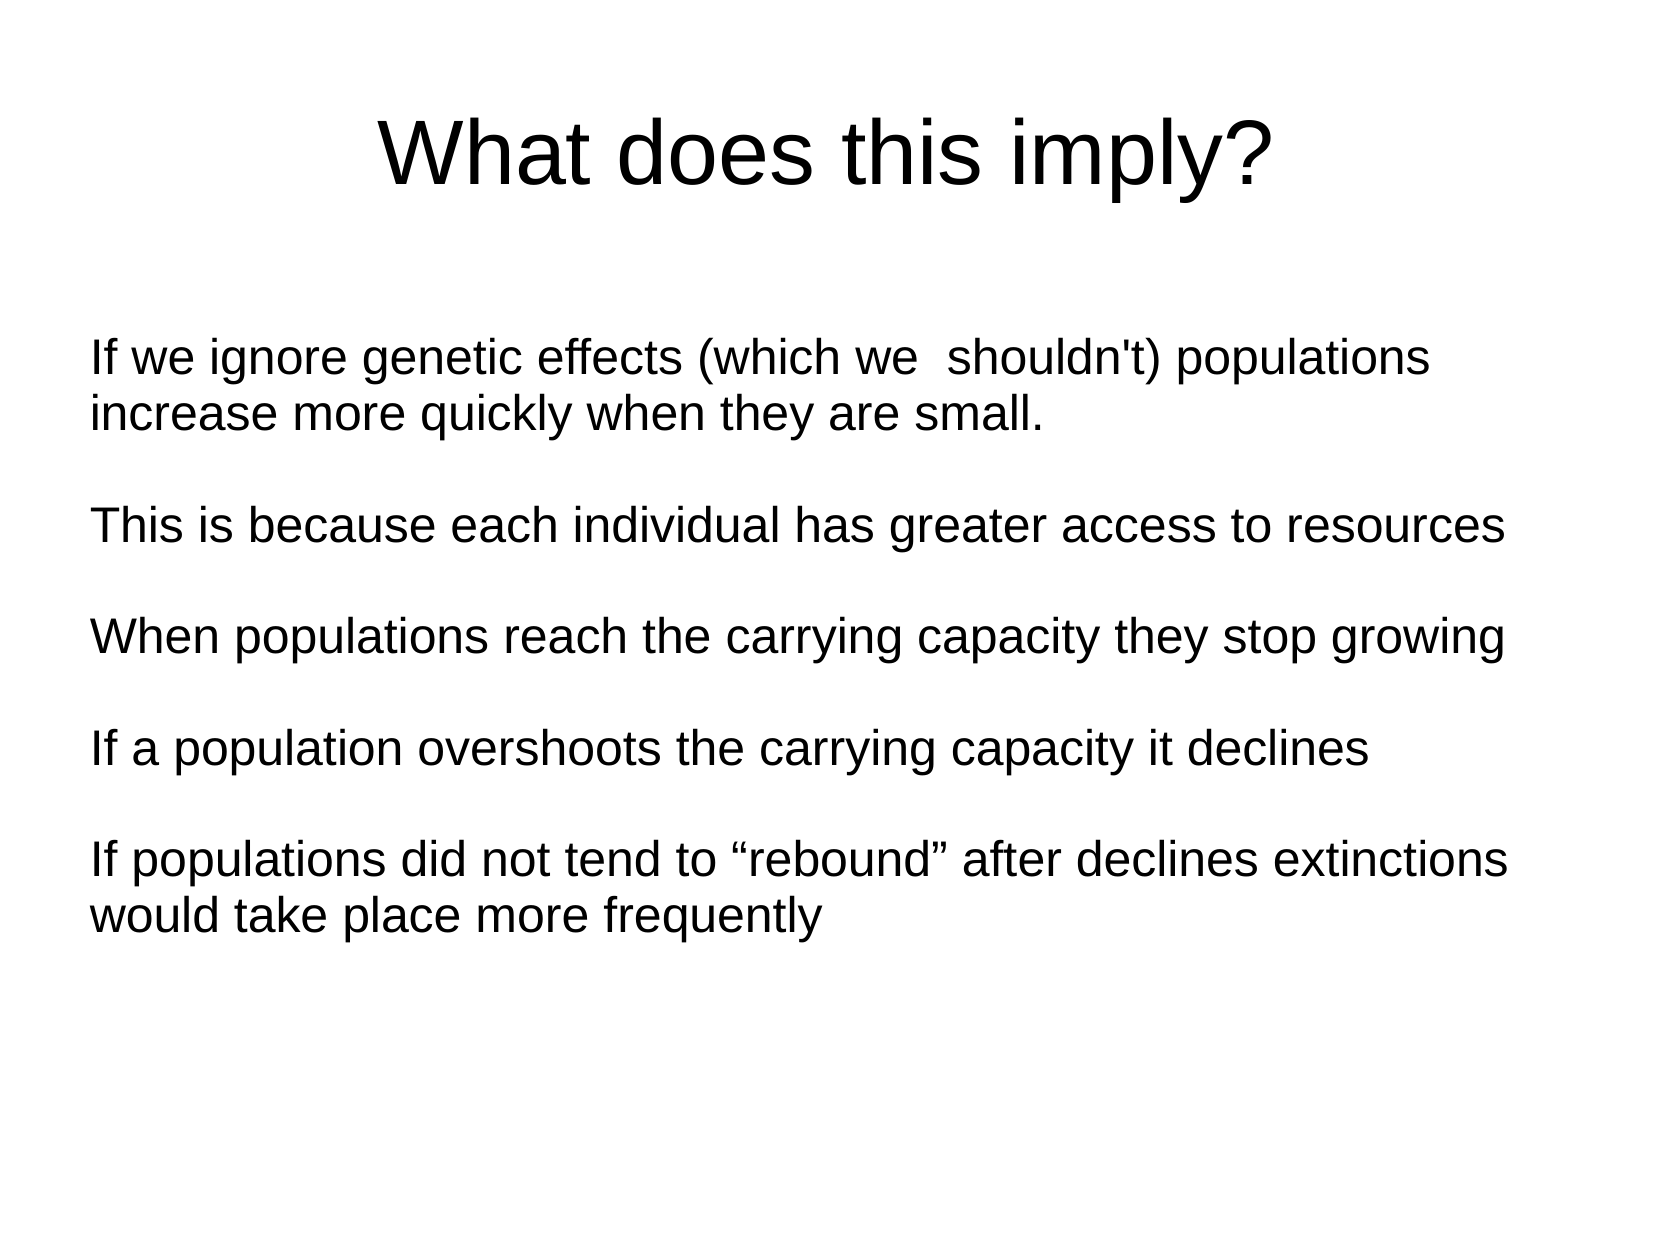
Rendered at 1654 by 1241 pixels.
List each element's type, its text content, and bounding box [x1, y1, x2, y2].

text_box If we ignore genetic effects (which we shouldn't) populations increase more quickly when they are small. This is because each individual has greater access to resources When populations reach the carrying capacity they stop growing If a population overshoots the carrying capacity it declines If populations did not tend to “rebound” after declines extinctions would take place more frequently [75, 322, 1576, 999]
title What does this imply? [82, 49, 1571, 257]
